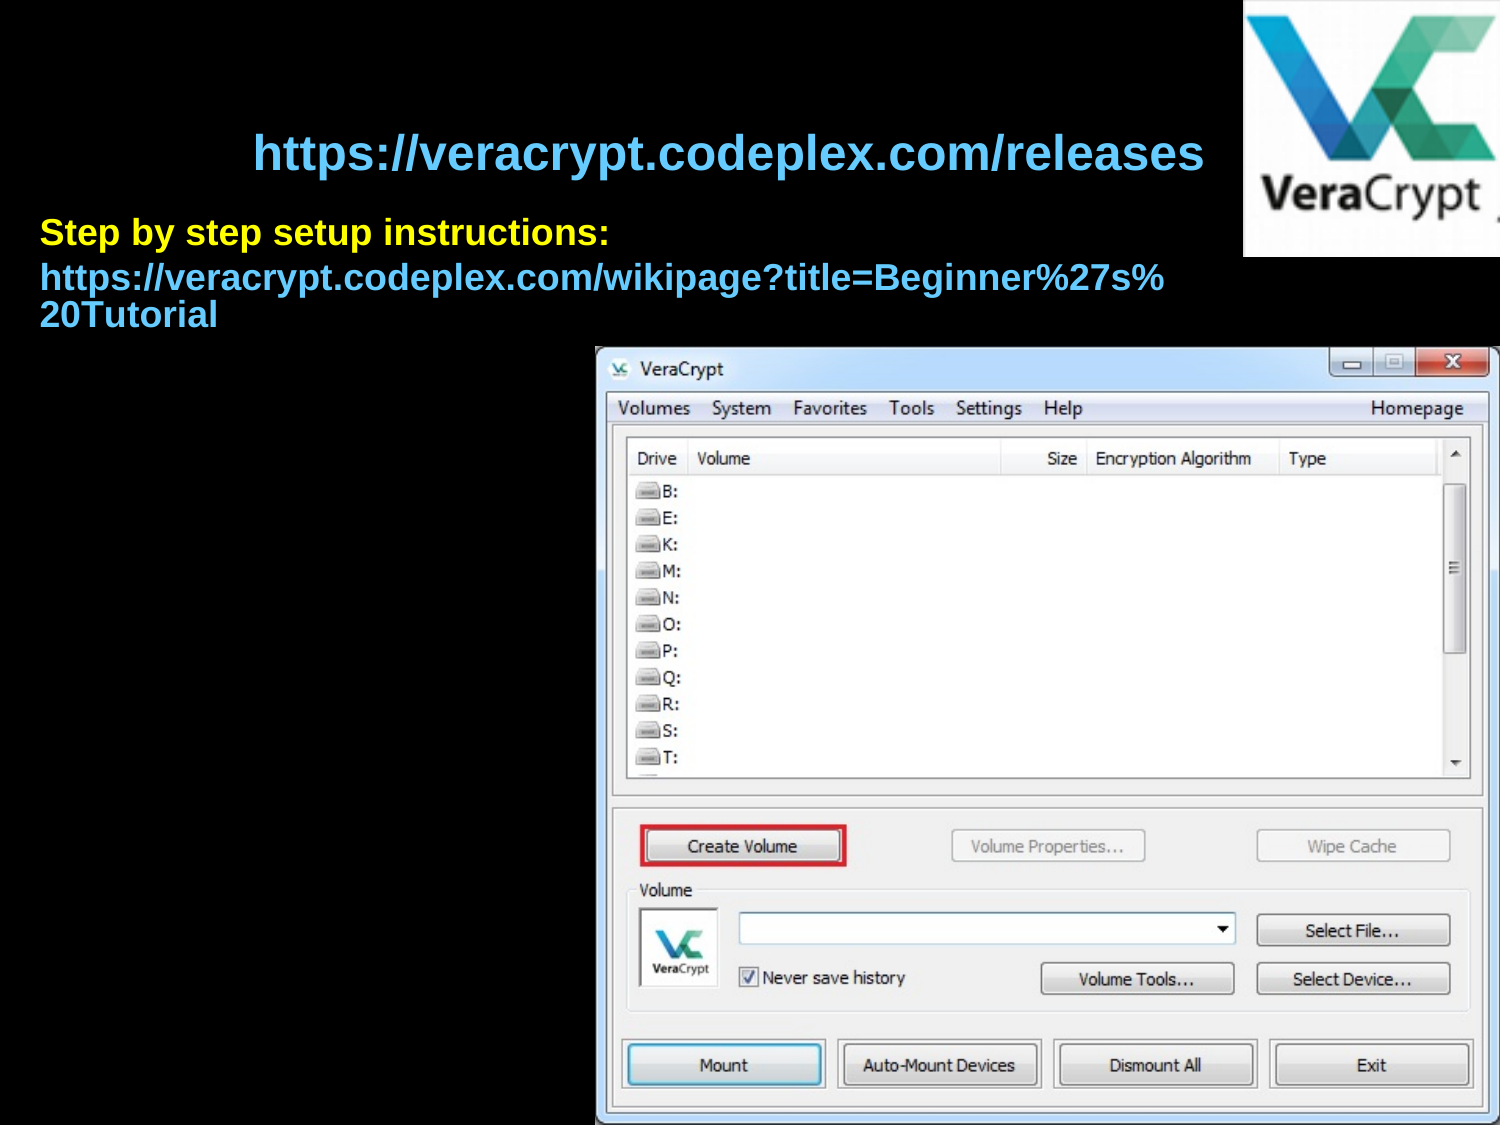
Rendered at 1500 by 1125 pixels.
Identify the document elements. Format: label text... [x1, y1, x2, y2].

picture [1243, 0, 1500, 257]
text_box Step by step setup instructions: https://veracrypt.codeplex.com/wikipage?title=Beginner%27s%20Tutorial [24, 199, 1201, 351]
text_box https://veracrypt.codeplex.com/releases [237, 112, 1235, 188]
picture [595, 346, 1500, 1125]
